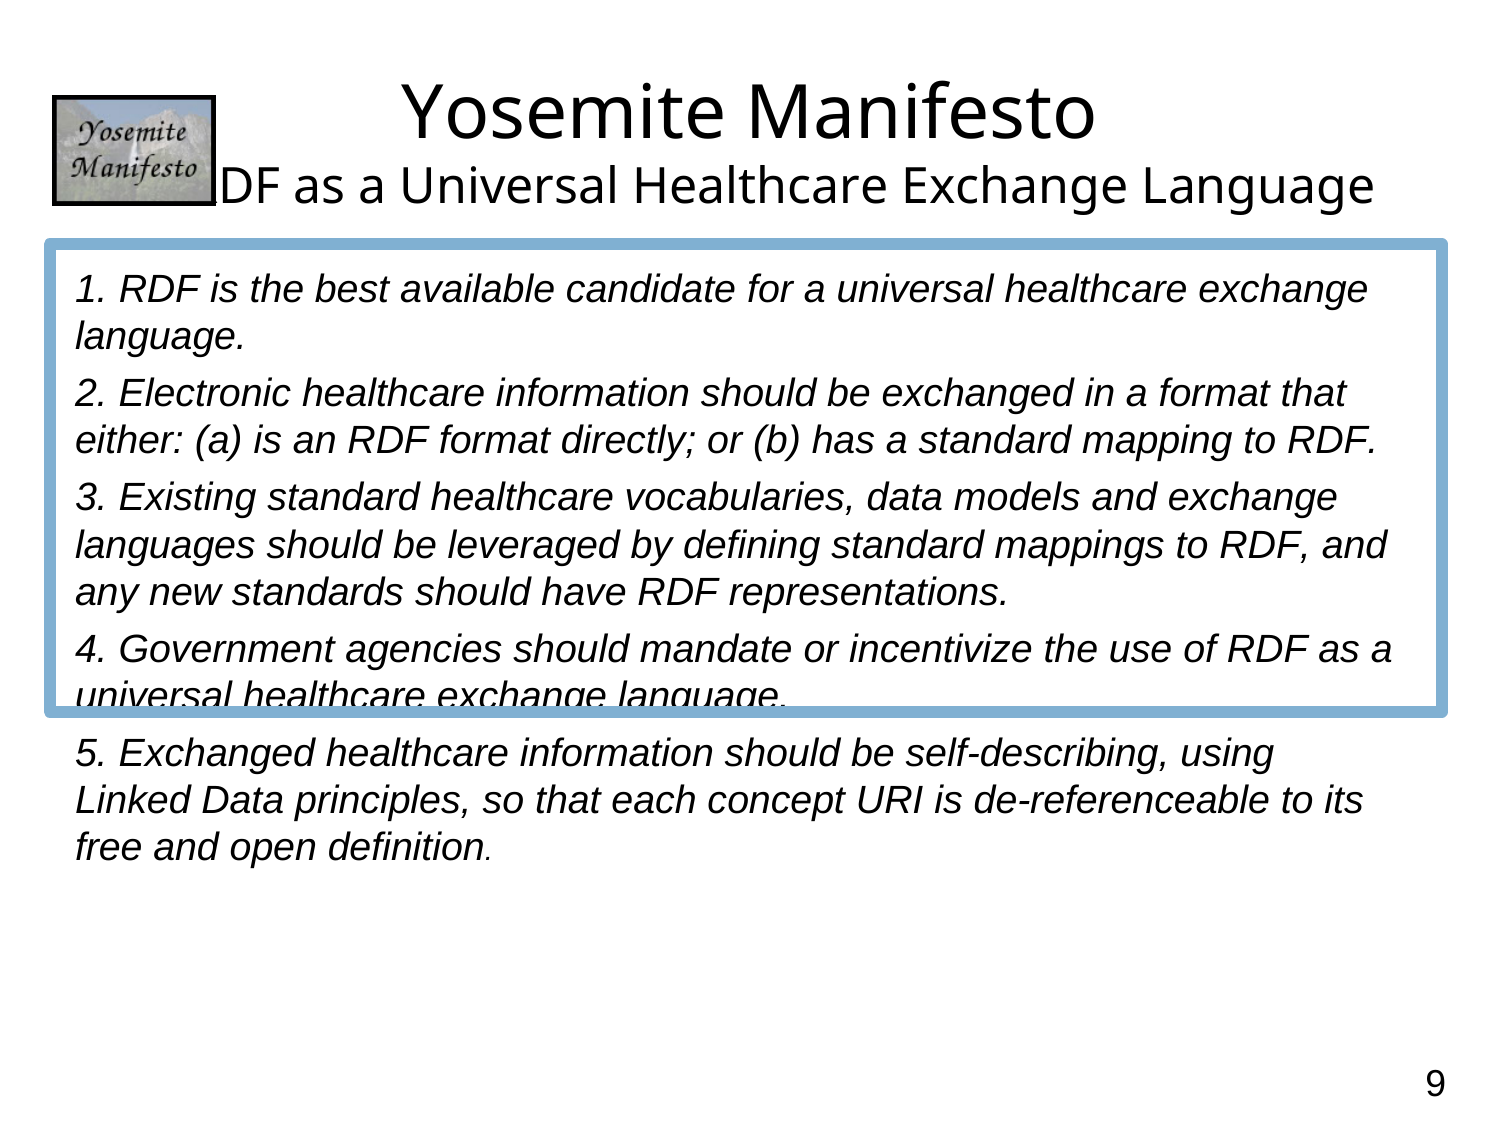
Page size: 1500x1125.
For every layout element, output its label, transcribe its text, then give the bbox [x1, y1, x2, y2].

picture [52, 95, 216, 206]
list 1. RDF is the best available candidate for a universal healthcare exchange language. 2. Electronic healthcare information should be exchanged in a format that either: (a) is an RDF format directly; or (b) has a standard mapping to RDF. 3. Existing standard healthcare vocabularies, data models and exchange languages should be leveraged by defining standard mappings to RDF, and any new standards should have RDF representations. 4. Government agencies should mandate or incentivize the use of RDF as a universal healthcare exchange language. 5. Exchanged healthcare information should be self-describing, using Linked Data principles, so that each concept URI is de-referenceable to its free and open definition. [75, 263, 1395, 706]
list [75, 778, 1396, 994]
title Yosemite Manifesto on RDF as a Universal Healthcare Exchange Language [75, 44, 1425, 233]
list 1. RDF is the best available candidate for a universal healthcare exchange language. 2. Electronic healthcare information should be exchanged in a format that either: (a) is an RDF format directly; or (b) has a standard mapping to RDF. 3. Existing standard healthcare vocabularies, data models and exchange languages should be leveraged by defining standard mappings to RDF, and any new standards should have RDF representations. 4. Government agencies should mandate or incentivize the use of RDF as a universal healthcare exchange language. 5. Exchanged healthcare information should be self-describing, using Linked Data principles, so that each concept URI is de-referenceable to its free and open definition. [75, 718, 1395, 778]
